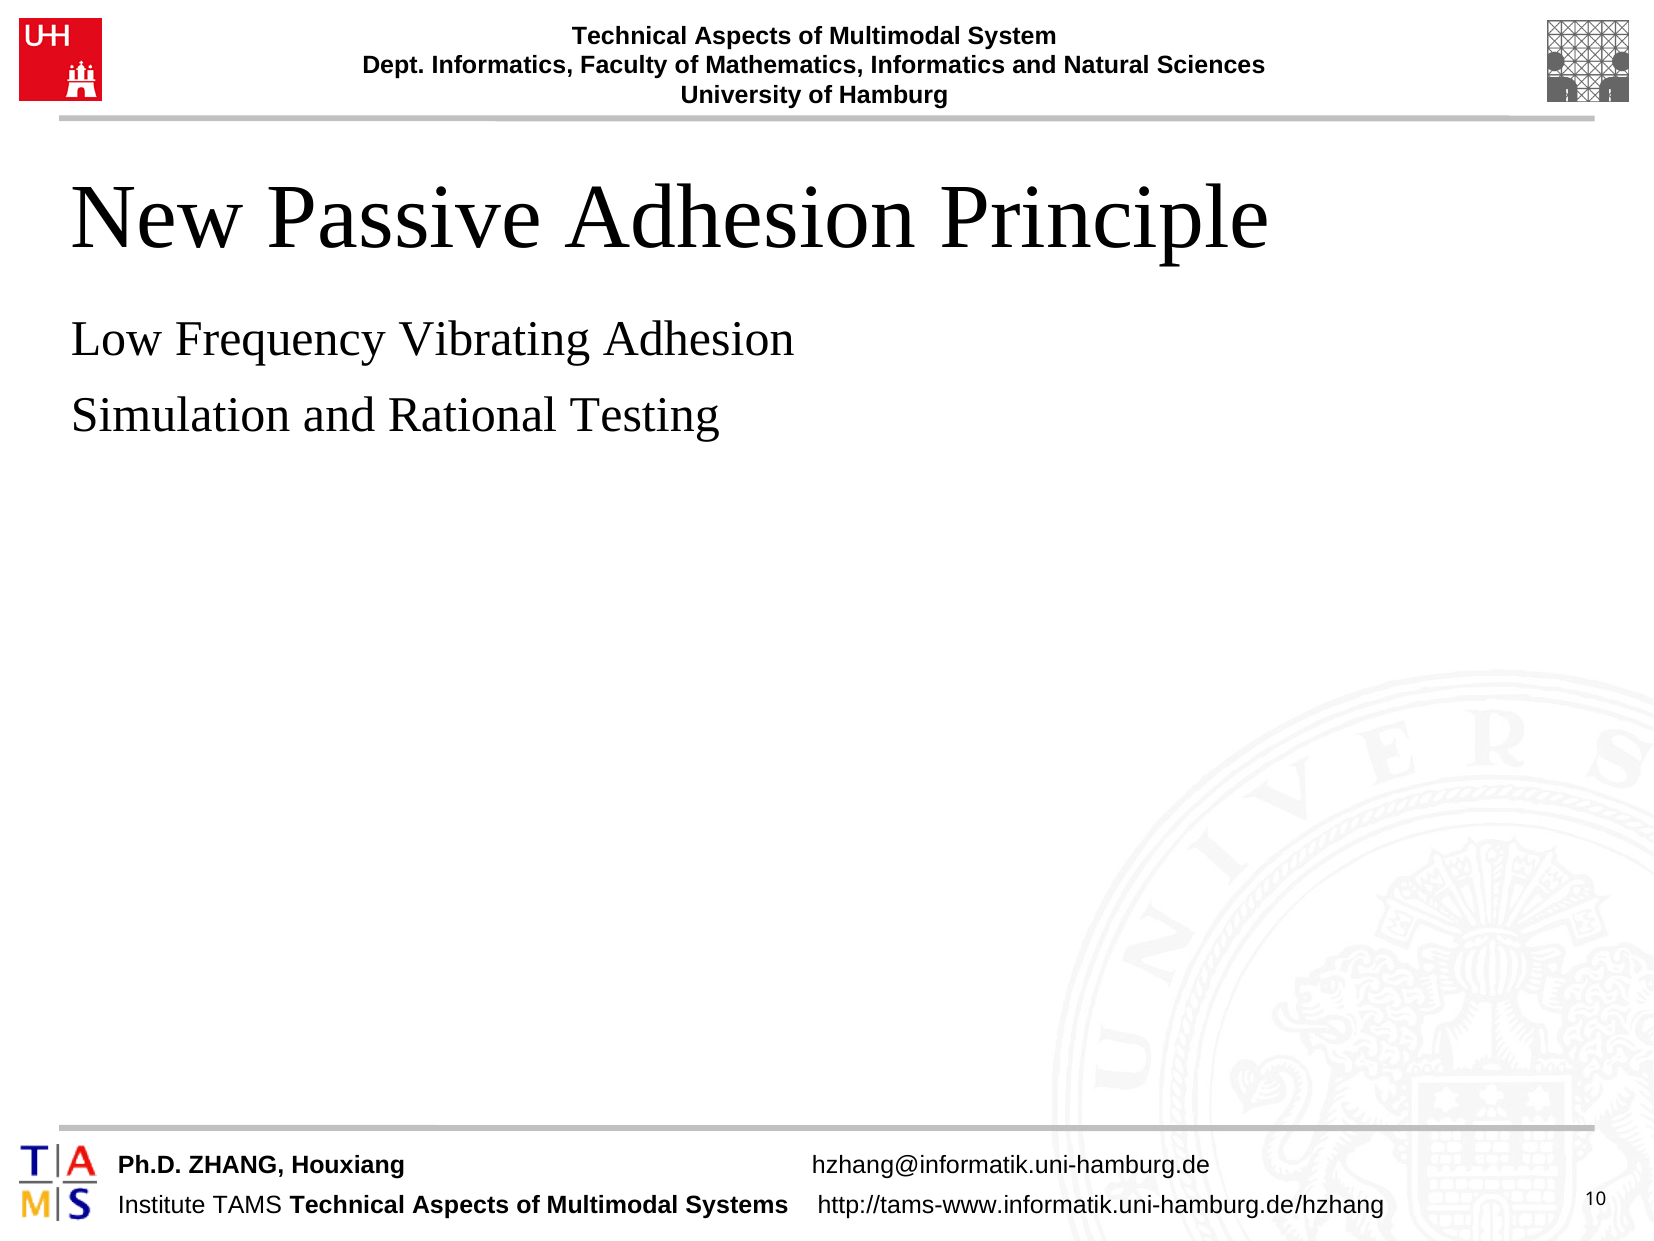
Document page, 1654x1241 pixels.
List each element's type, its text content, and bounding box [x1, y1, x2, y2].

picture [1547, 20, 1629, 102]
picture [19, 18, 102, 101]
picture [19, 1144, 97, 1221]
title New Passive Adhesion Principle [70, 135, 1583, 298]
list Low Frequency Vibrating Adhesion Simulation and Rational Testing [70, 312, 1583, 1105]
